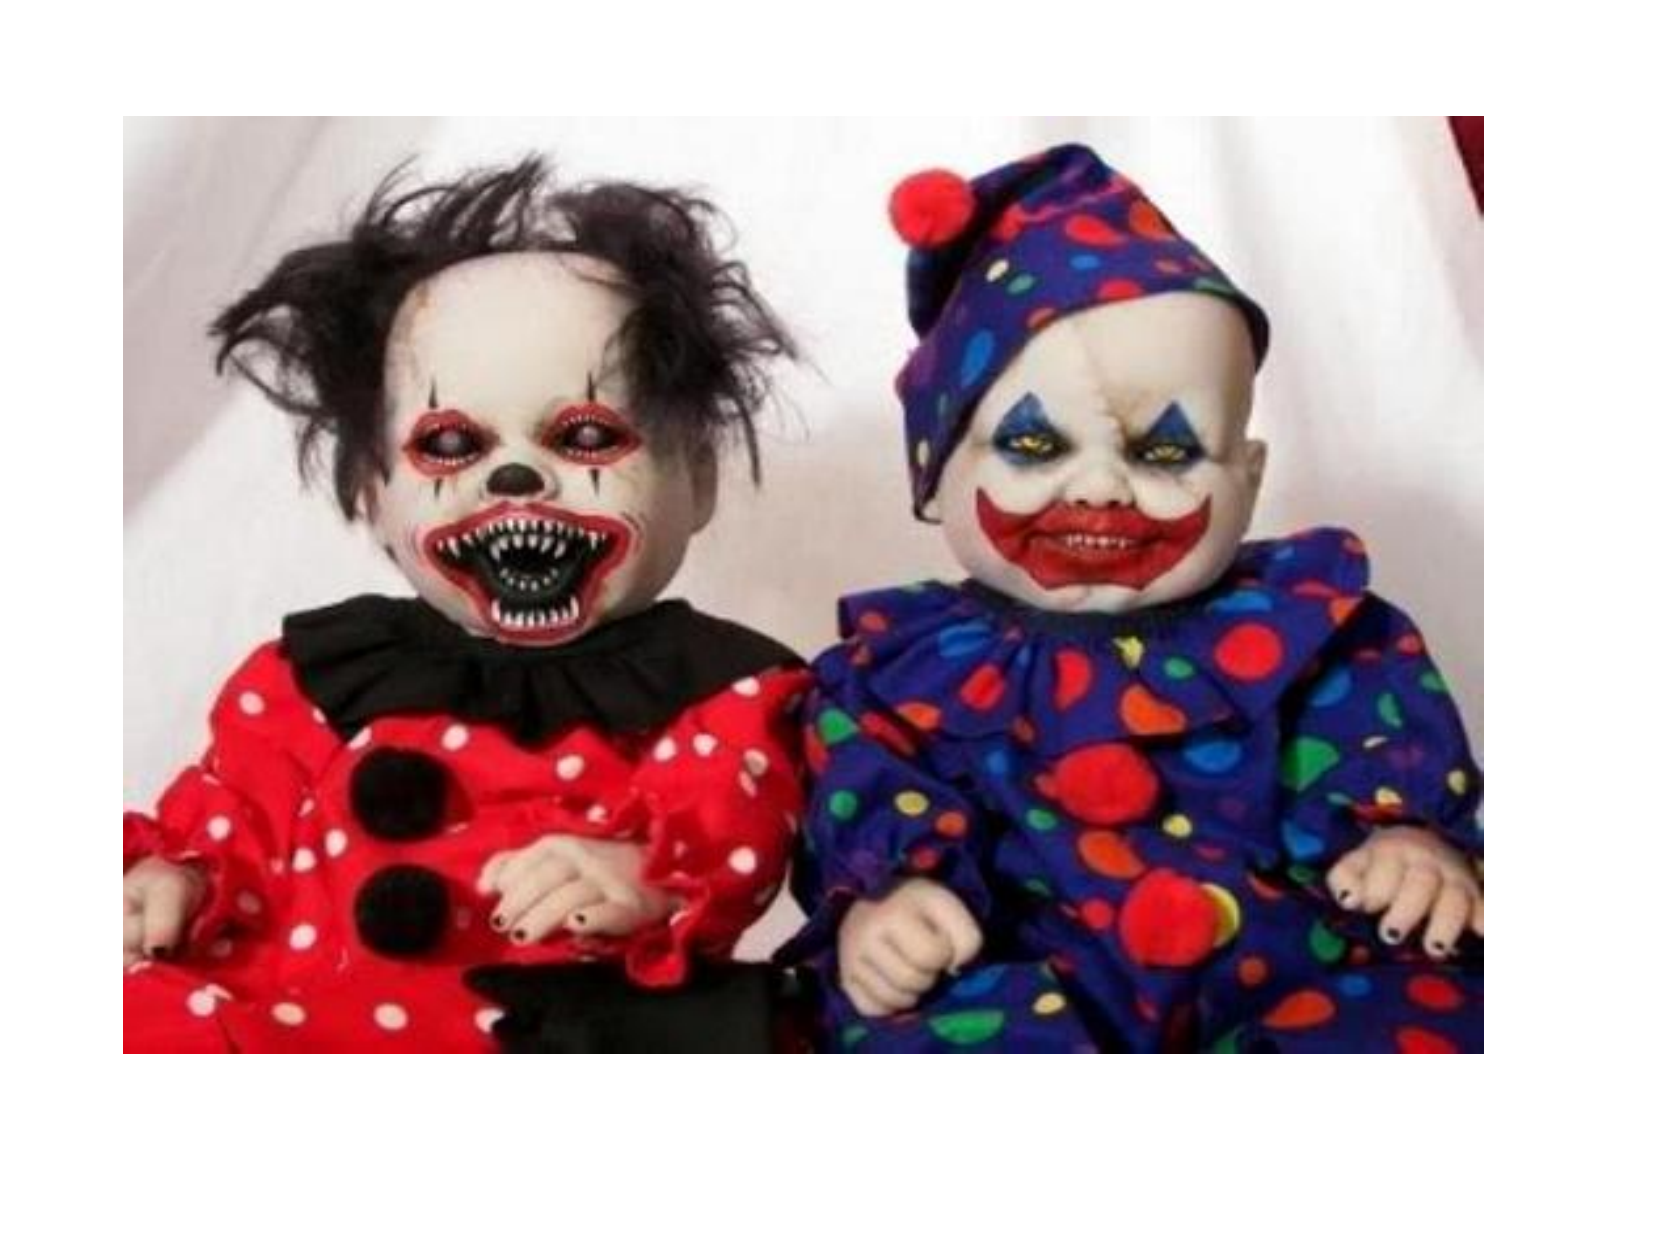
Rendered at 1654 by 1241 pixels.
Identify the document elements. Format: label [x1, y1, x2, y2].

picture [123, 116, 1484, 1054]
